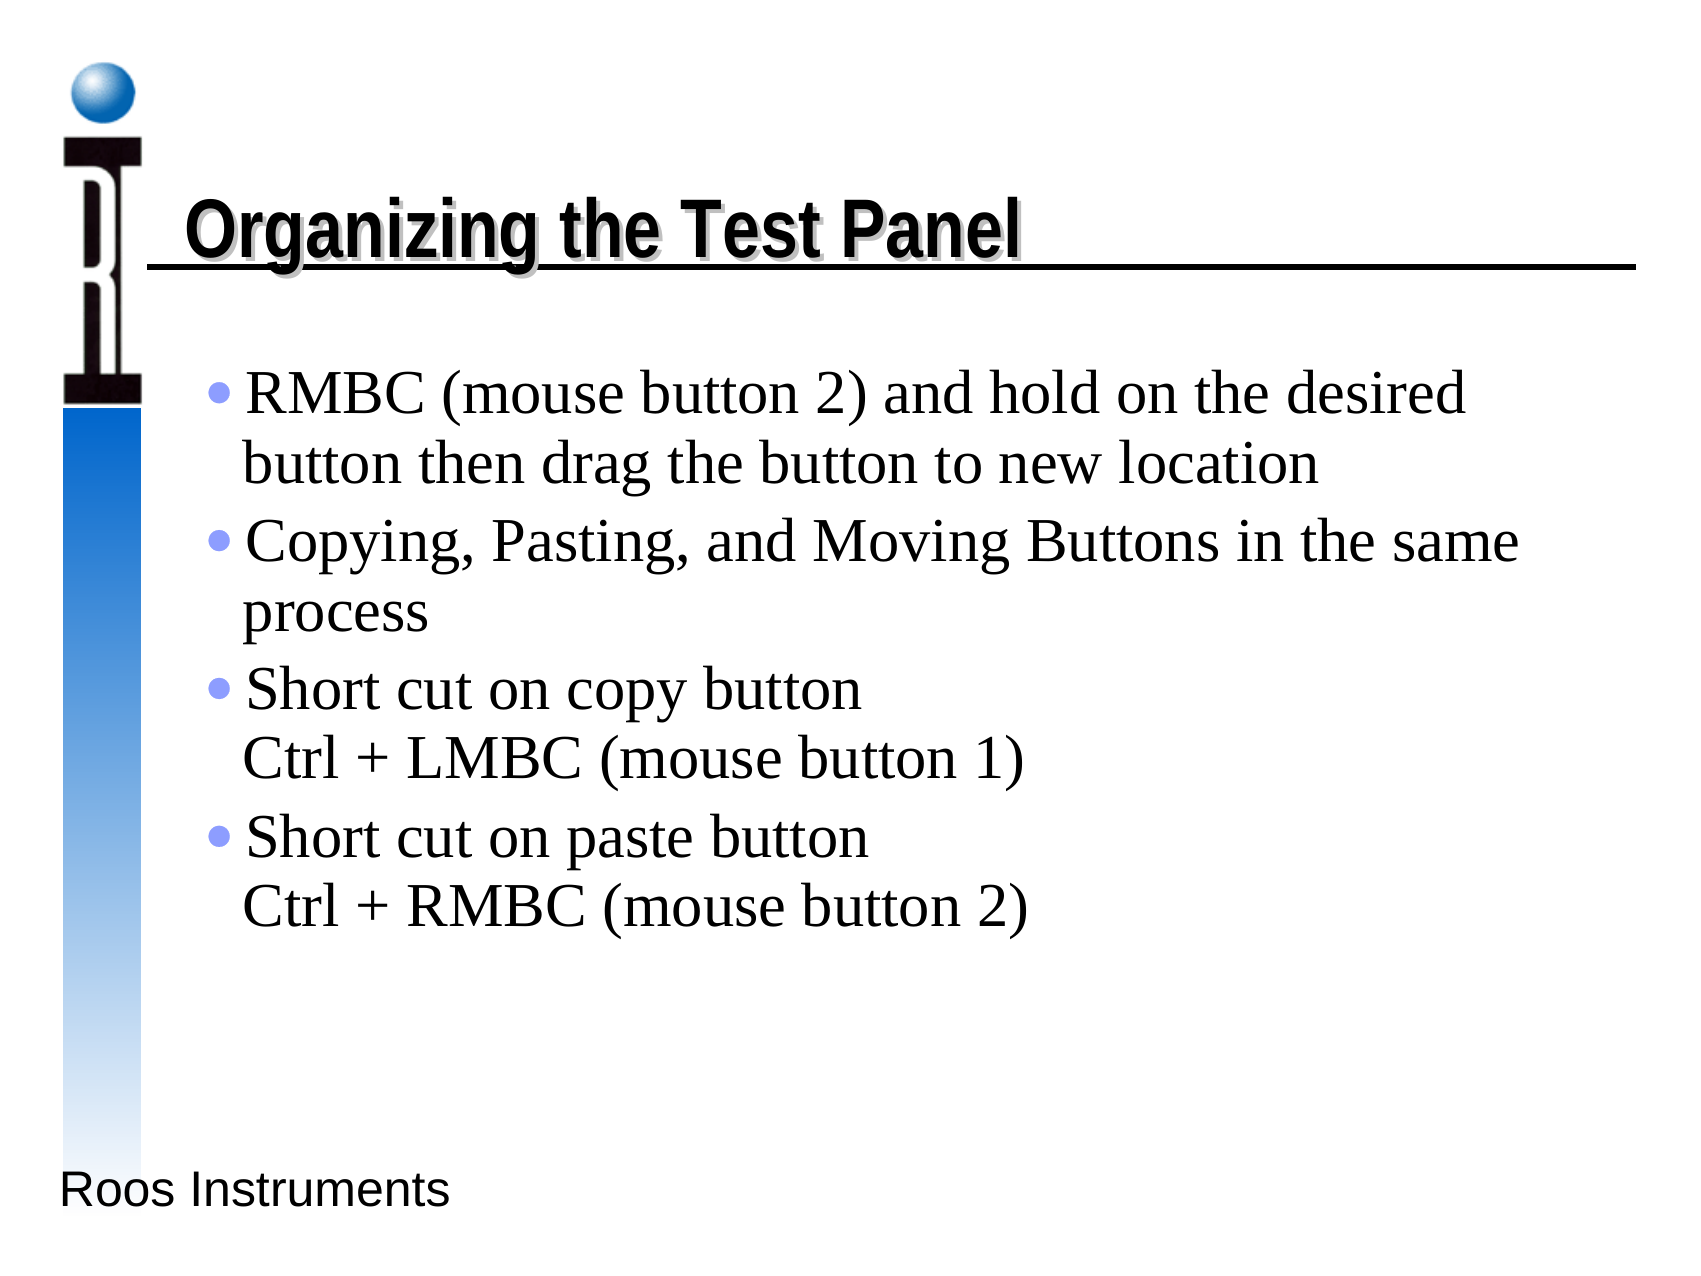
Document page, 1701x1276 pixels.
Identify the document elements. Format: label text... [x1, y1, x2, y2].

picture [59, 58, 147, 411]
text_box Organizing the Test Panel [184, 92, 1539, 274]
text_box RMBC (mouse button 2) and hold on the desired button then drag the button to new location Copying, Pasting, and Moving Buttons in the same process Short cut on copy button Ctrl + LMBC (mouse button 1) Short cut on paste button Ctrl + RMBC (mouse button 2) [192, 358, 1550, 947]
